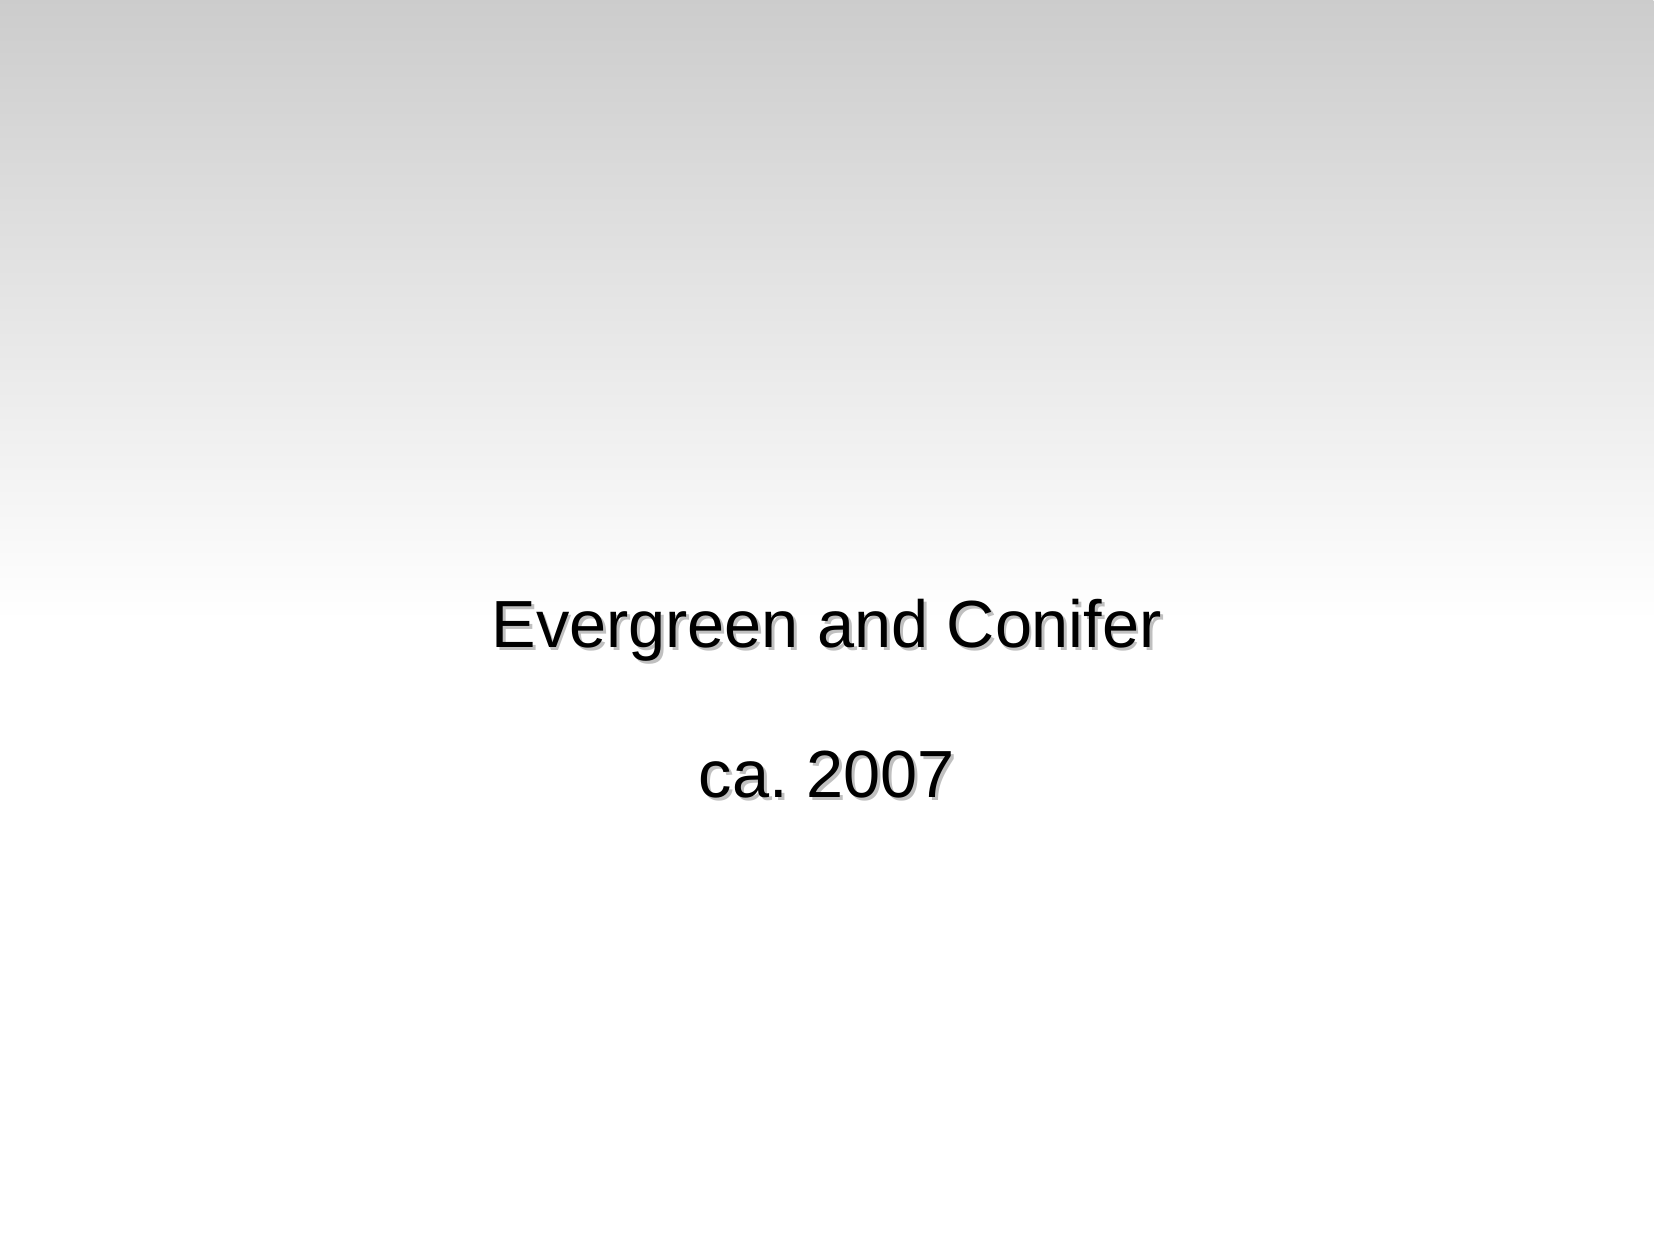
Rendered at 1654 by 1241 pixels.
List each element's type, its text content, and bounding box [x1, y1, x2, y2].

subtitle Evergreen and Conifer ca. 2007 [82, 290, 1571, 1109]
